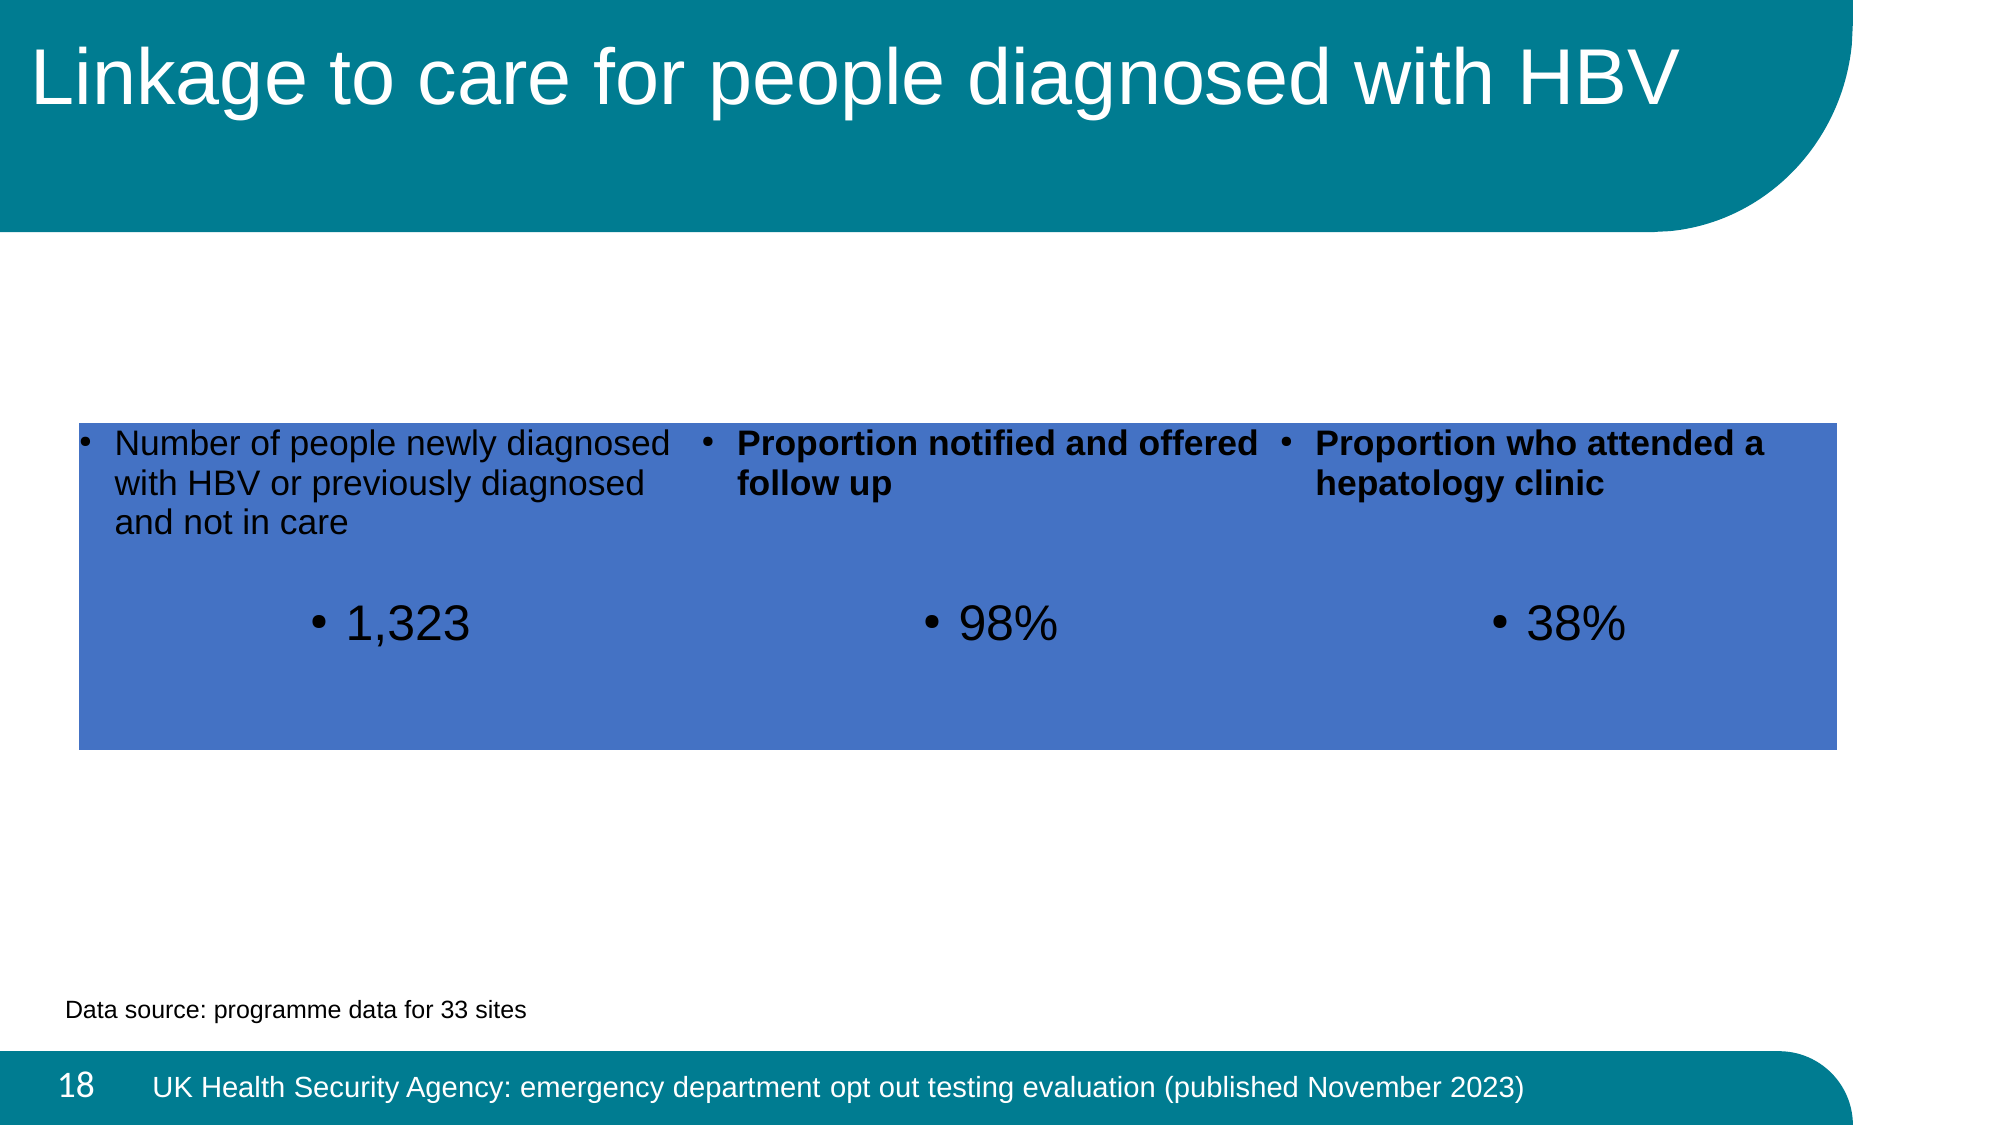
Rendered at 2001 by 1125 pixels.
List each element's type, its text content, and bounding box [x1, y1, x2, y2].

table_header Proportion who attended a hepatology clinic [1280, 423, 1837, 596]
text_box UK Health Security Agency: emergency department opt out testing evaluation (published November 2023) [137, 1056, 1780, 1116]
table_cell 98% [702, 596, 1280, 750]
text_box [41, 1053, 153, 1119]
table_header Number of people newly diagnosed with HBV or previously diagnosed and not in care [79, 423, 702, 596]
table_cell 38% [1280, 596, 1837, 750]
table_header Proportion notified and offered follow up [702, 423, 1280, 596]
text_box Data source: programme data for 33 sites [50, 986, 1001, 1032]
table_cell 1,323 [79, 596, 702, 750]
title Linkage to care for people diagnosed with HBV [15, 28, 1741, 188]
